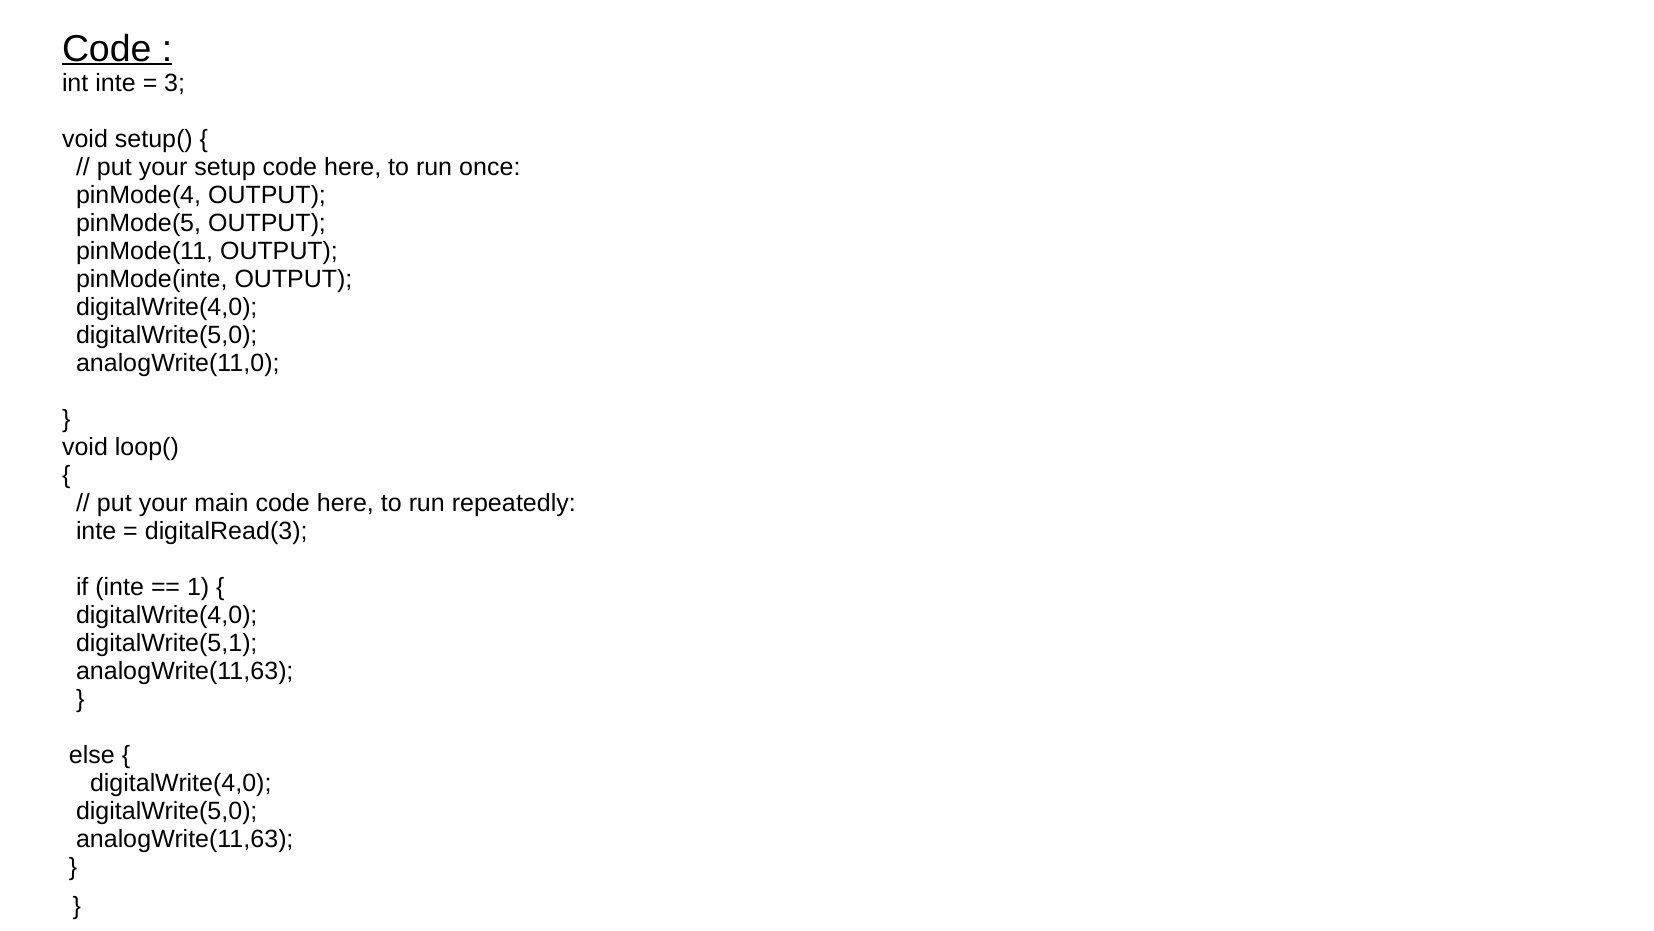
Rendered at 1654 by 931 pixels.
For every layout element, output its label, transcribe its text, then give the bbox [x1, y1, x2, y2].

text_box Code : int inte = 3; void setup() { // put your setup code here, to run once: pinMode(4, OUTPUT); pinMode(5, OUTPUT); pinMode(11, OUTPUT); pinMode(inte, OUTPUT); digitalWrite(4,0); digitalWrite(5,0); analogWrite(11,0); } void loop() { // put your main code here, to run repeatedly: inte = digitalRead(3); if (inte == 1) { digitalWrite(4,0); digitalWrite(5,1); analogWrite(11,63); } else { digitalWrite(4,0); digitalWrite(5,0); analogWrite(11,63); } } [47, 19, 1548, 931]
